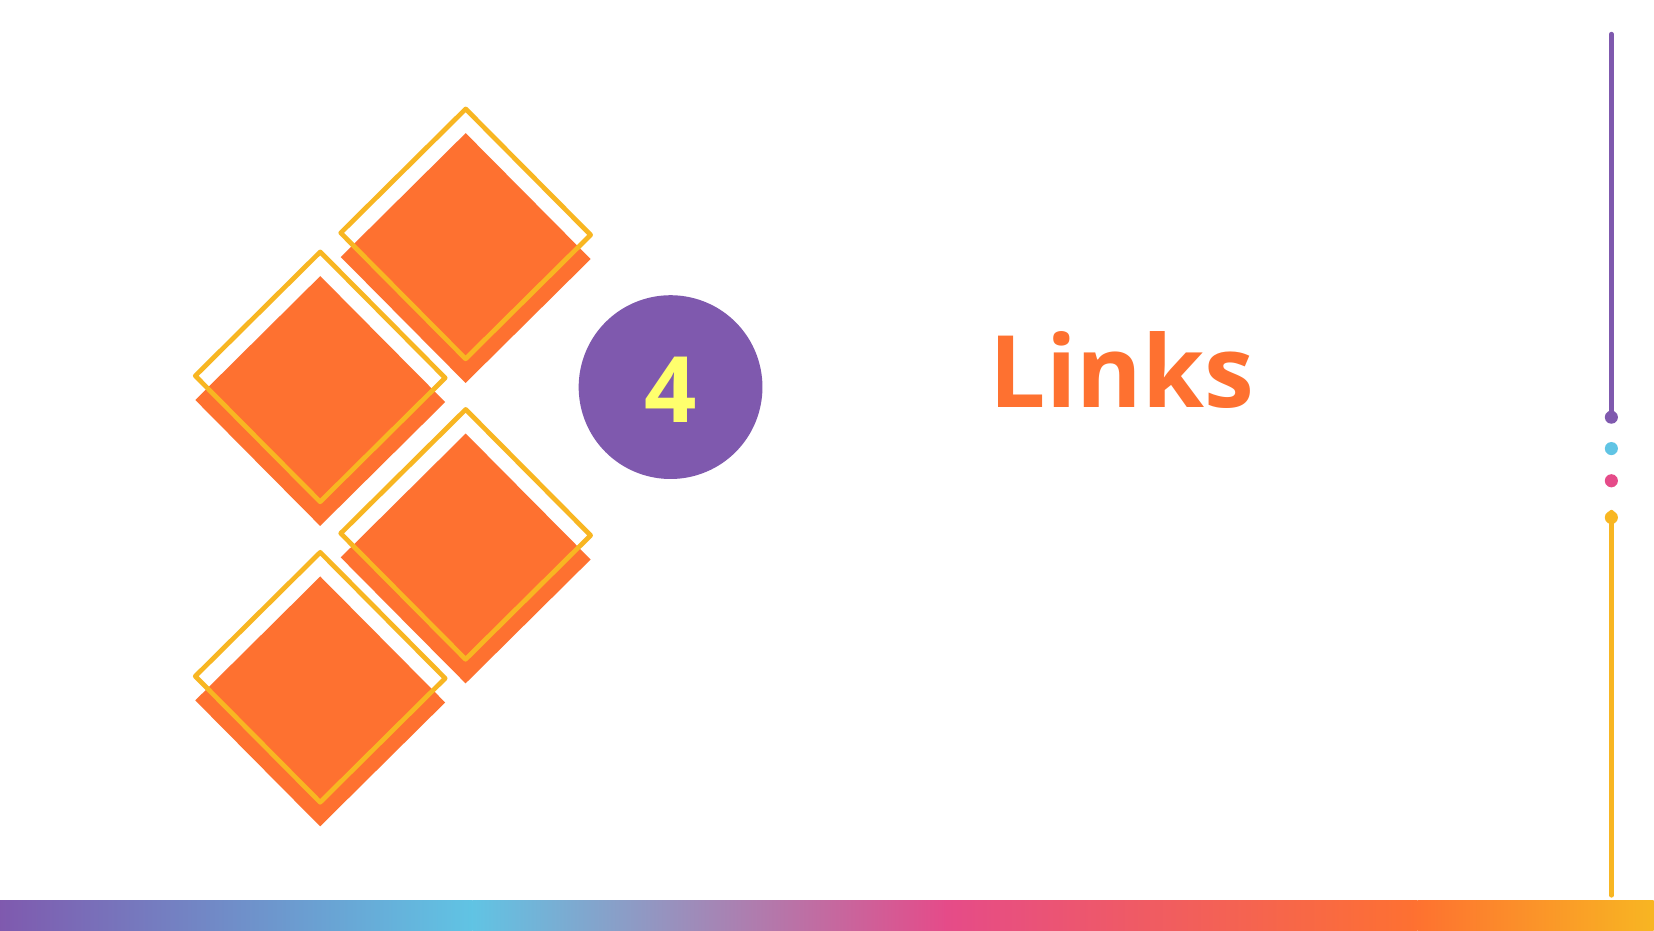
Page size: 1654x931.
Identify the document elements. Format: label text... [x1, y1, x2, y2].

title Links [767, 280, 1477, 458]
text_box 4 [578, 295, 763, 479]
